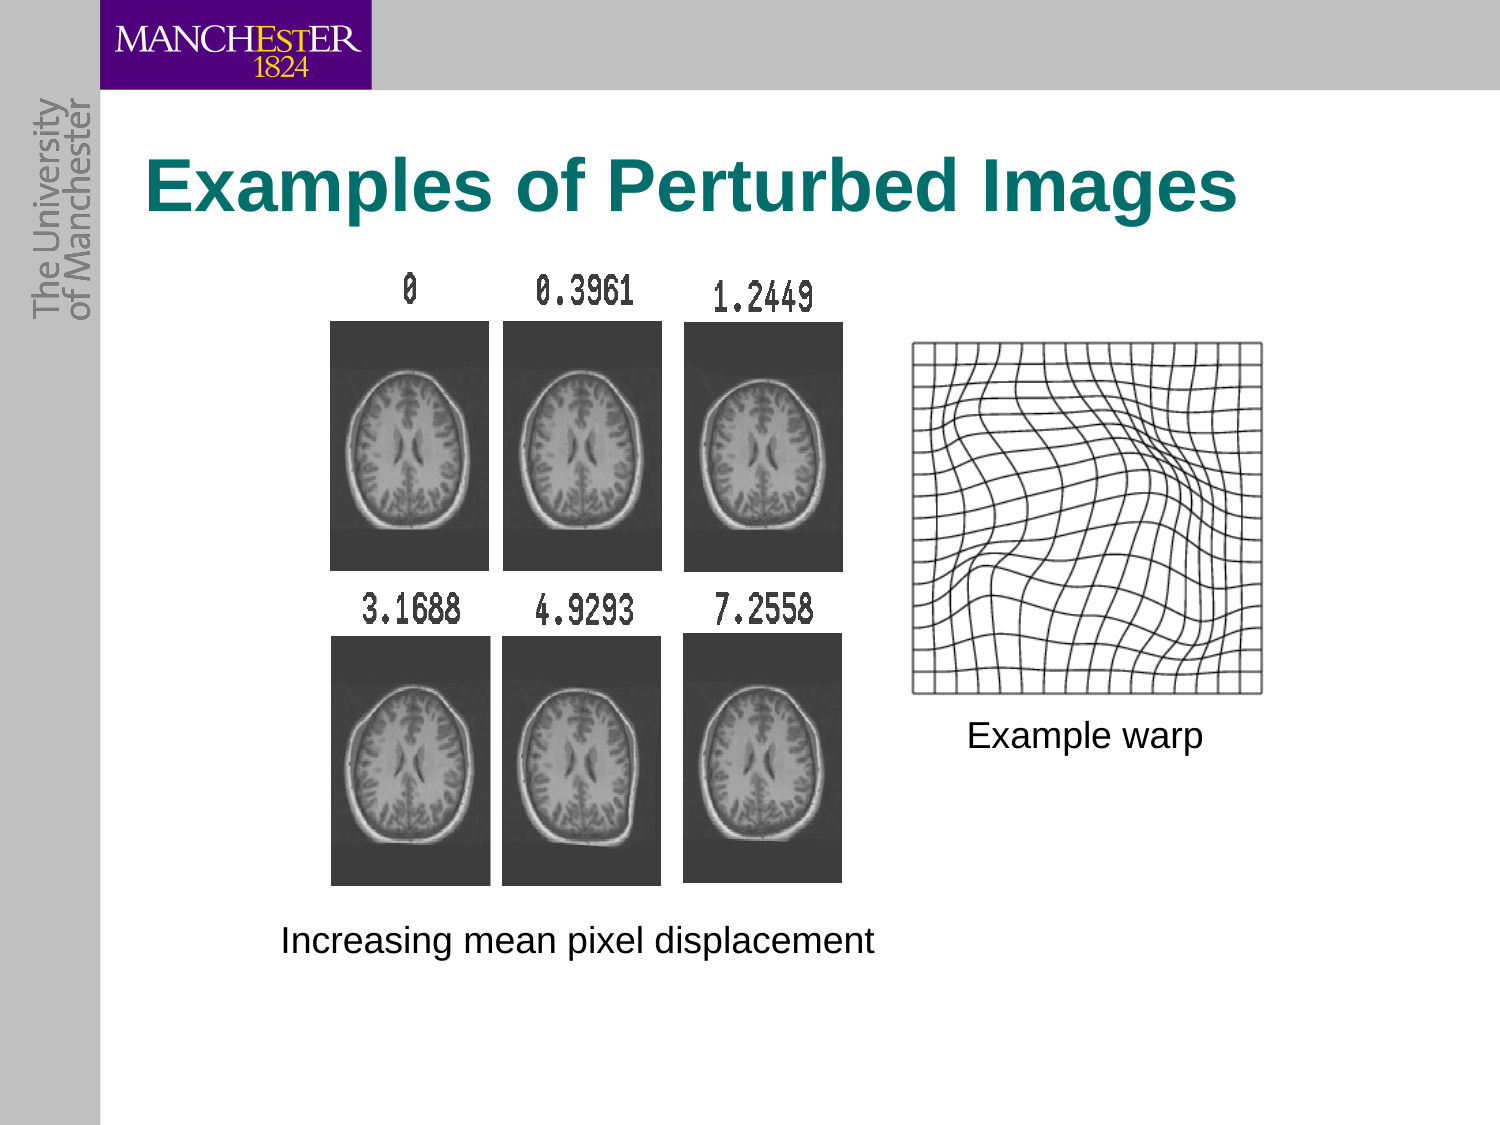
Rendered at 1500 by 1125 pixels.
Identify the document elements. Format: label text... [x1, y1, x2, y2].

text_box Example warp [909, 706, 1221, 764]
picture [905, 335, 1270, 702]
text_box Increasing mean pixel displacement [265, 915, 895, 970]
picture [0, 0, 857, 886]
title Examples of Perturbed Images [129, 120, 1406, 251]
